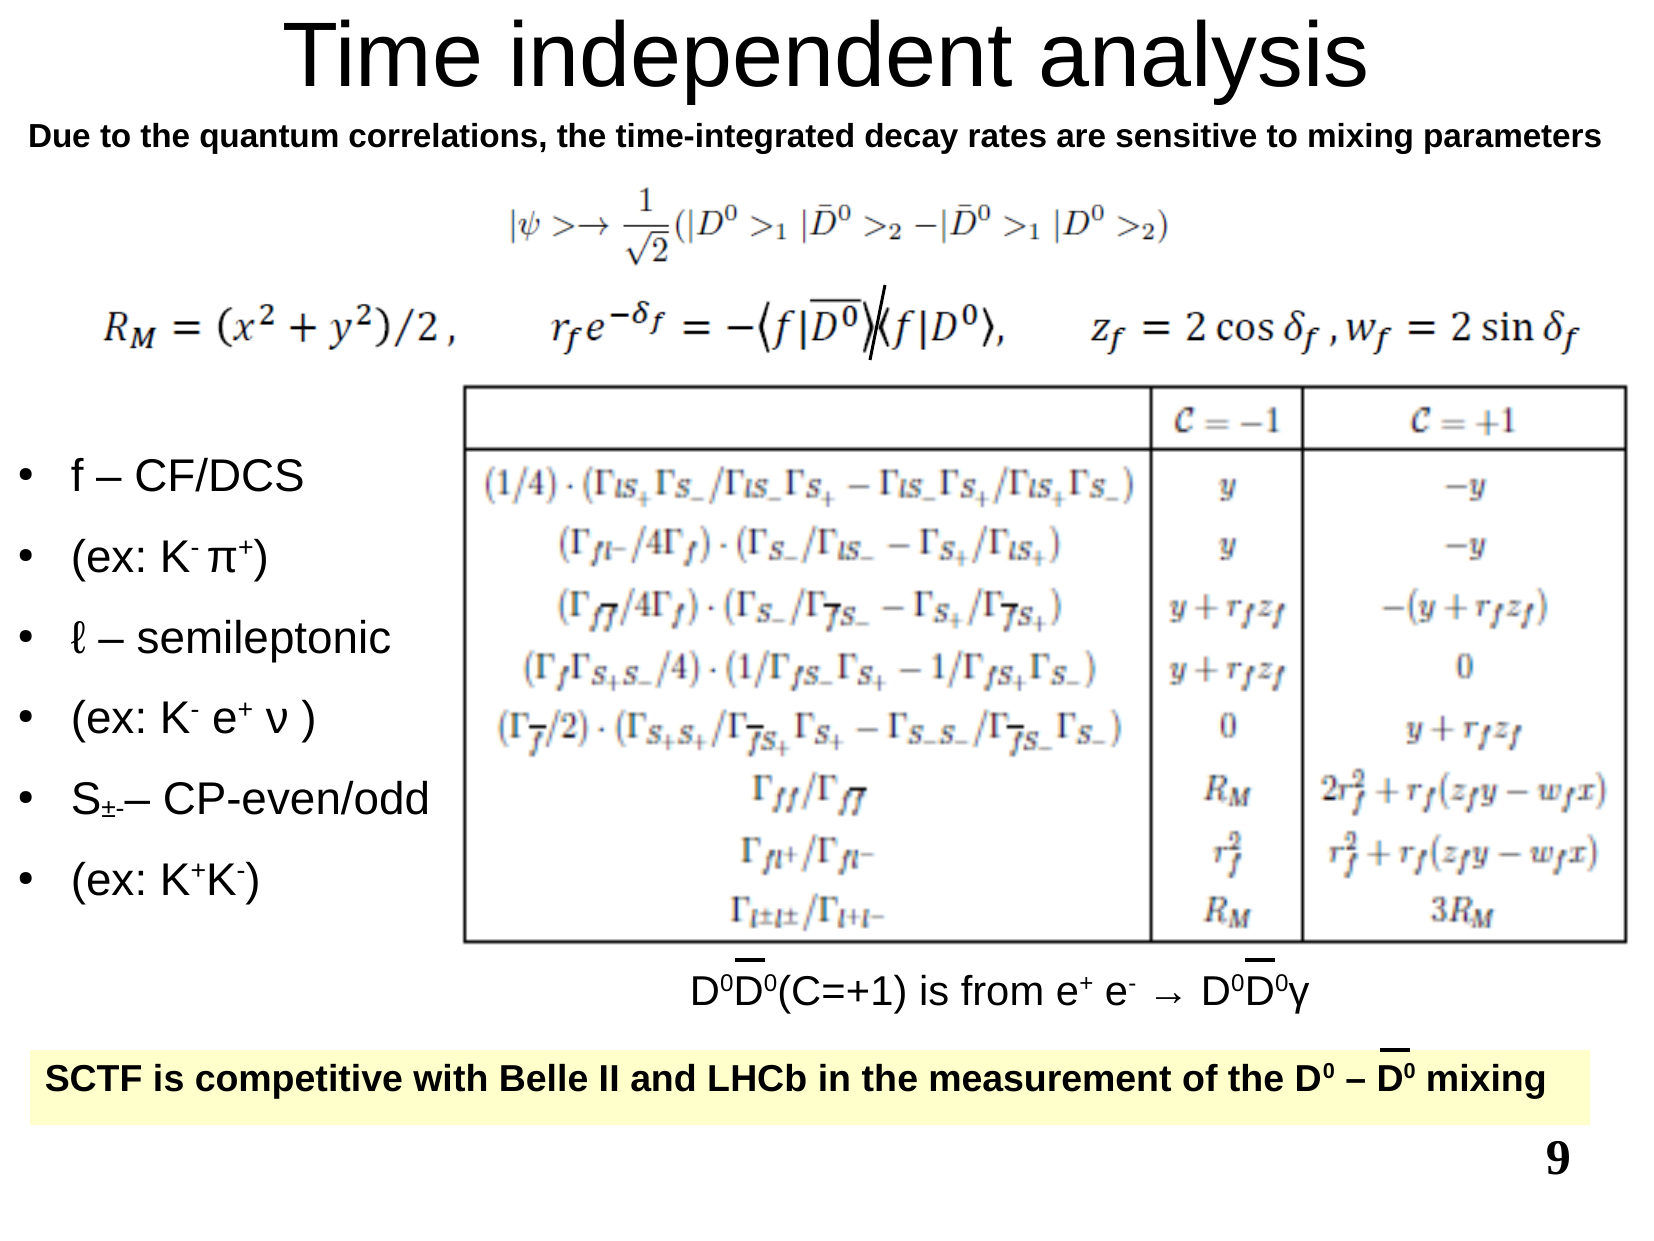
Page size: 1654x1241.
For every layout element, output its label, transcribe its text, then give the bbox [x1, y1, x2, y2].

text_box Due to the quantum correlations, the time-integrated decay rates are sensitive to mixing parameters [13, 110, 1634, 171]
picture [91, 172, 1651, 961]
list f – CF/DCS (ex: K- π+) ℓ – semileptonic (ex: K- e+ ν ) S±-– CP-even/odd (ex: K+K-) [0, 450, 466, 916]
text_box D0D0(C=+1) is from e+ e- → D0D0γ [675, 960, 1351, 1029]
text_box SCTF is competitive with Belle II and LHCb in the measurement of the D0 – D0 mixing [30, 1050, 1591, 1126]
title Time independent analysis [82, 3, 1571, 107]
